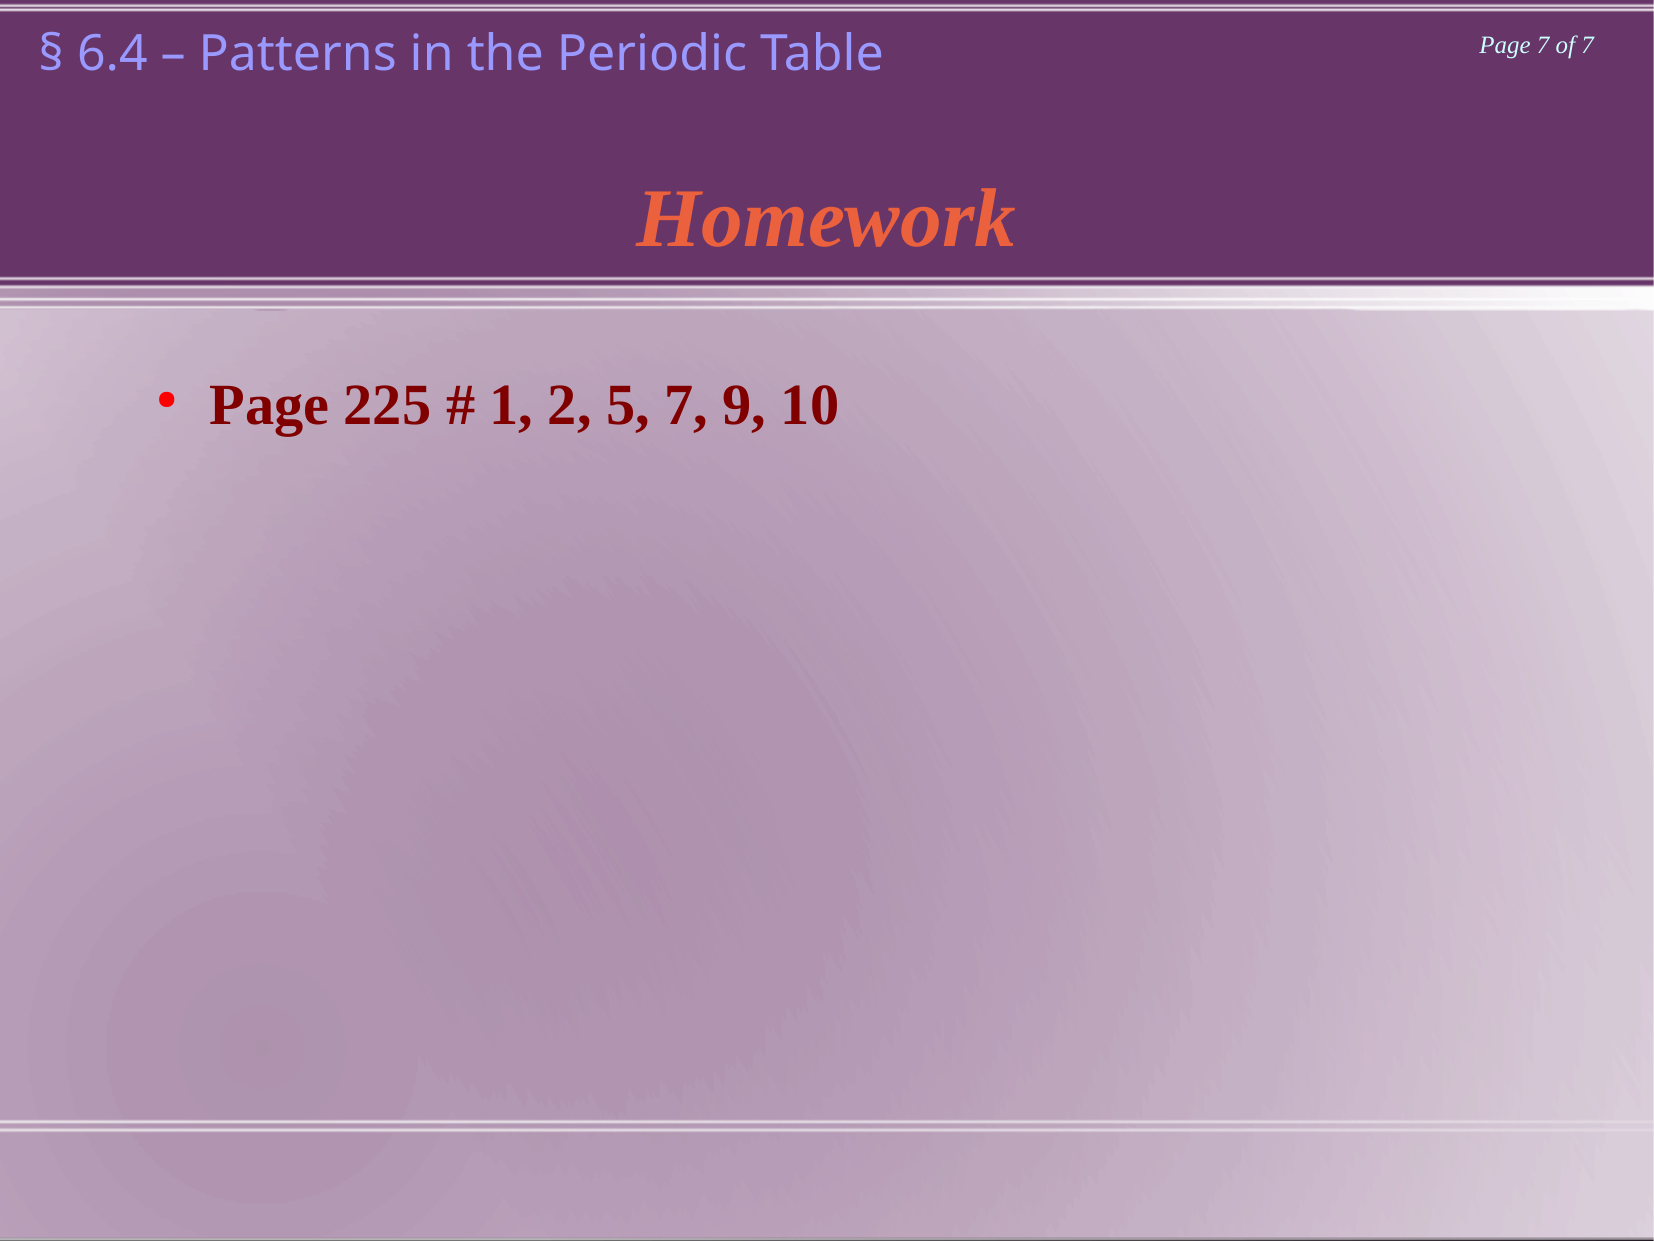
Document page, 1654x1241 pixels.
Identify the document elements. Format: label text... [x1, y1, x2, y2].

title Homework [124, 95, 1530, 333]
text_box Page <number> of 7 [1465, 23, 1654, 95]
text_box § 6.4 – Patterns in the Periodic Table [23, 9, 1465, 95]
picture [0, 0, 1654, 1241]
text_box Page 225 # 1, 2, 5, 7, 9, 10 [124, 358, 1530, 1103]
